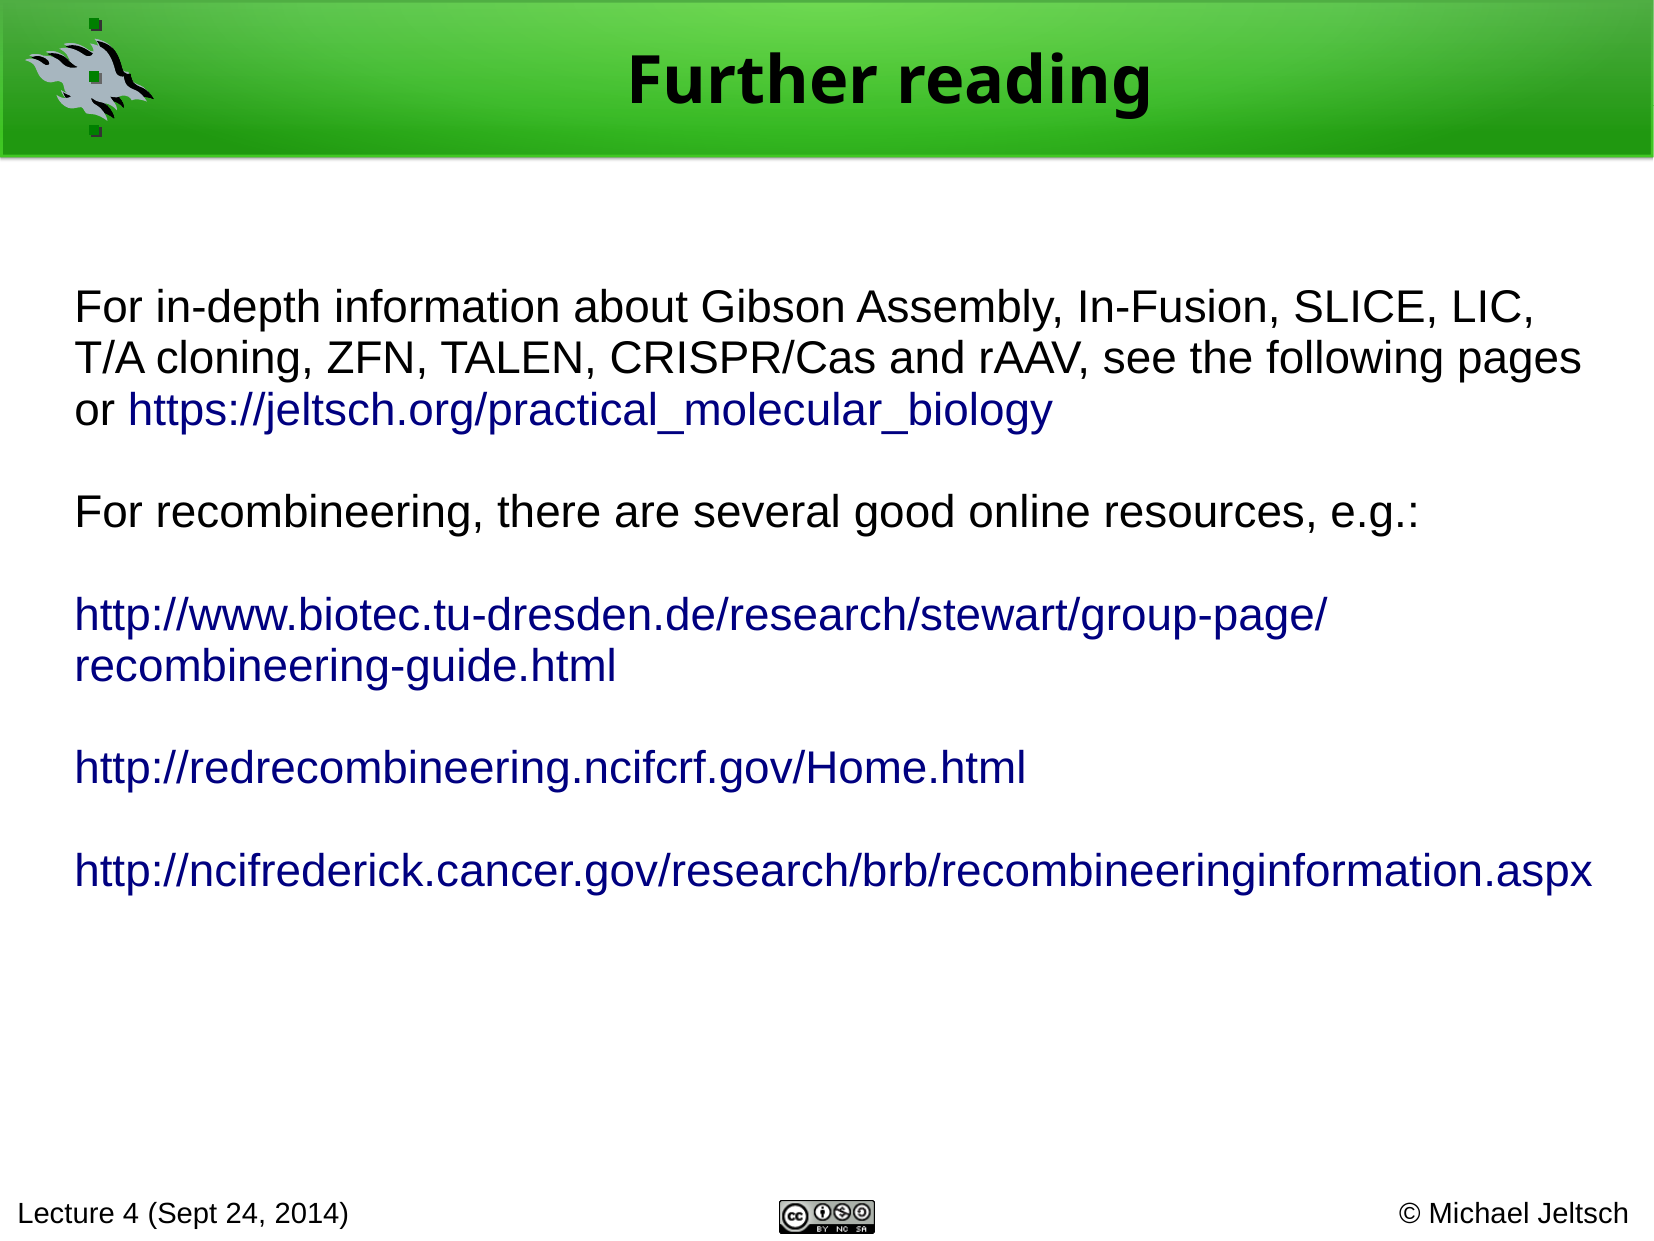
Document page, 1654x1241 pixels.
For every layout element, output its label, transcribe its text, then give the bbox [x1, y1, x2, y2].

text_box For in-depth information about Gibson Assembly, In-Fusion, SLICE, LIC, T/A cloning, ZFN, TALEN, CRISPR/Cas and rAAV, see the following pages or https://jeltsch.org/practical_molecular_biology For recombineering, there are several good online resources, e.g.: http://www.biotec.tu-dresden.de/research/stewart/group-page/ recombineering-guide.html http://redrecombineering.ncifcrf.gov/Home.html http://ncifrederick.cancer.gov/research/brb/recombineeringinformation.aspx [59, 273, 1621, 904]
title Further reading [162, 32, 1618, 123]
picture [779, 1200, 875, 1234]
